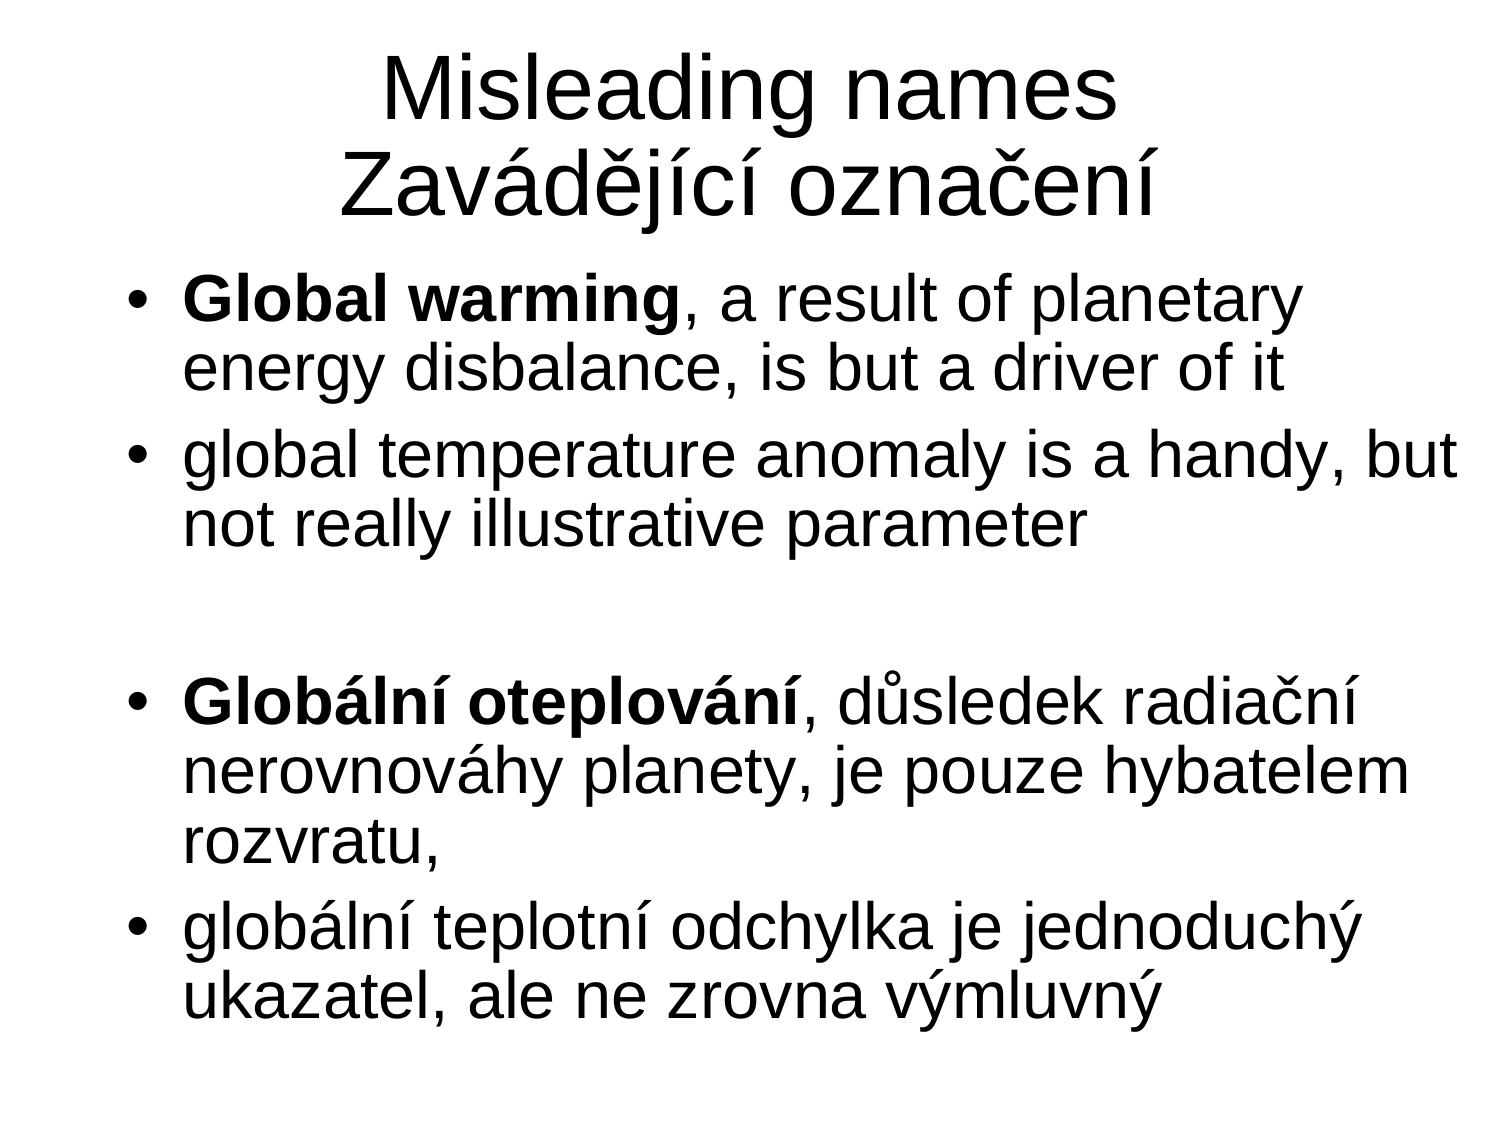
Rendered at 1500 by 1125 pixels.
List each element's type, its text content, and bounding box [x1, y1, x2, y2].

title Misleading names Zavádějící označení [75, 21, 1425, 257]
list Global warming, a result of planetary energy disbalance, is but a driver of it global temperature anomaly is a handy, but not really illustrative parameter Globální oteplování, důsledek radiační nerovnováhy planety, je pouze hybatelem rozvratu, globální teplotní odchylka je jednoduchý ukazatel, ale ne zrovna výmluvný [126, 265, 1477, 1125]
